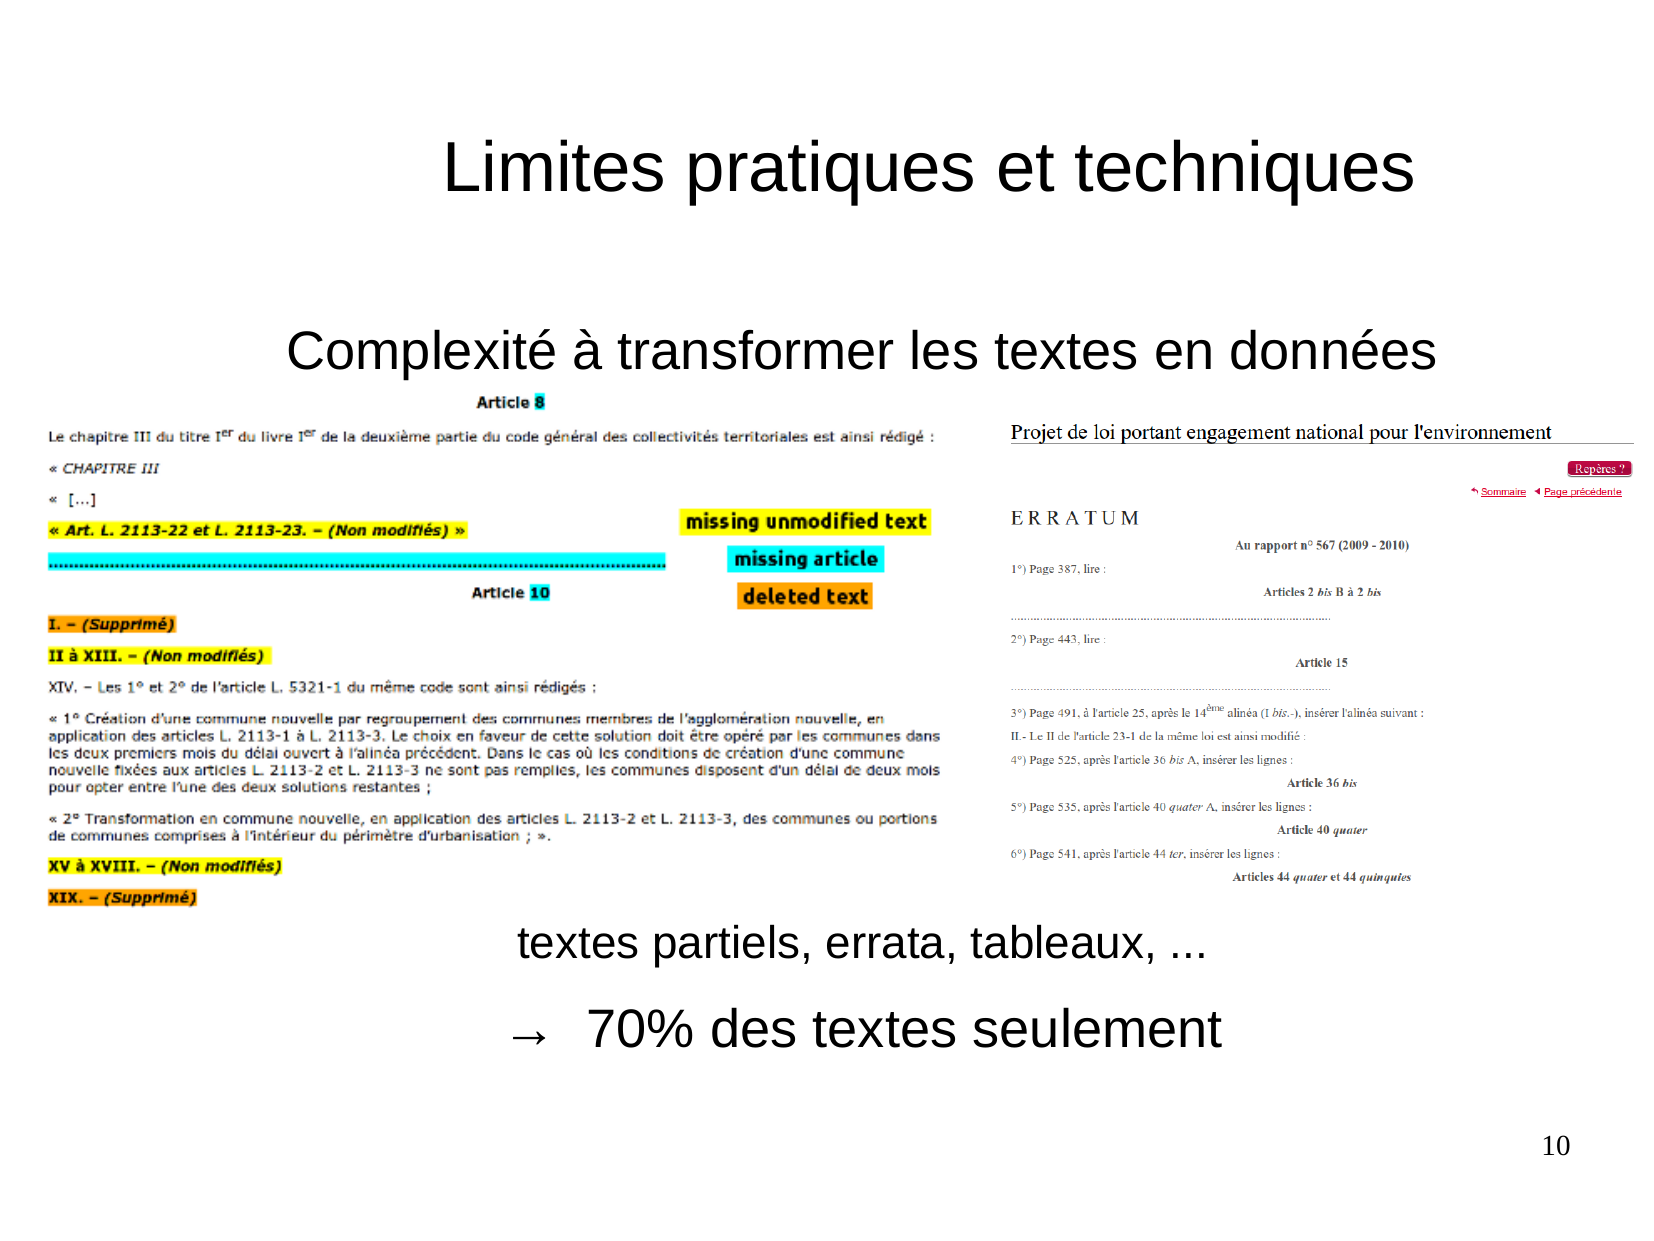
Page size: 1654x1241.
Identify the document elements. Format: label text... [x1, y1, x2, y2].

picture [1003, 414, 1644, 888]
title Limites pratiques et techniques [212, 70, 1648, 264]
picture [35, 385, 955, 918]
list Complexité à transformer les textes en données textes partiels, errata, tableaux, ... → 70% des textes seulement [11, 320, 1644, 1139]
